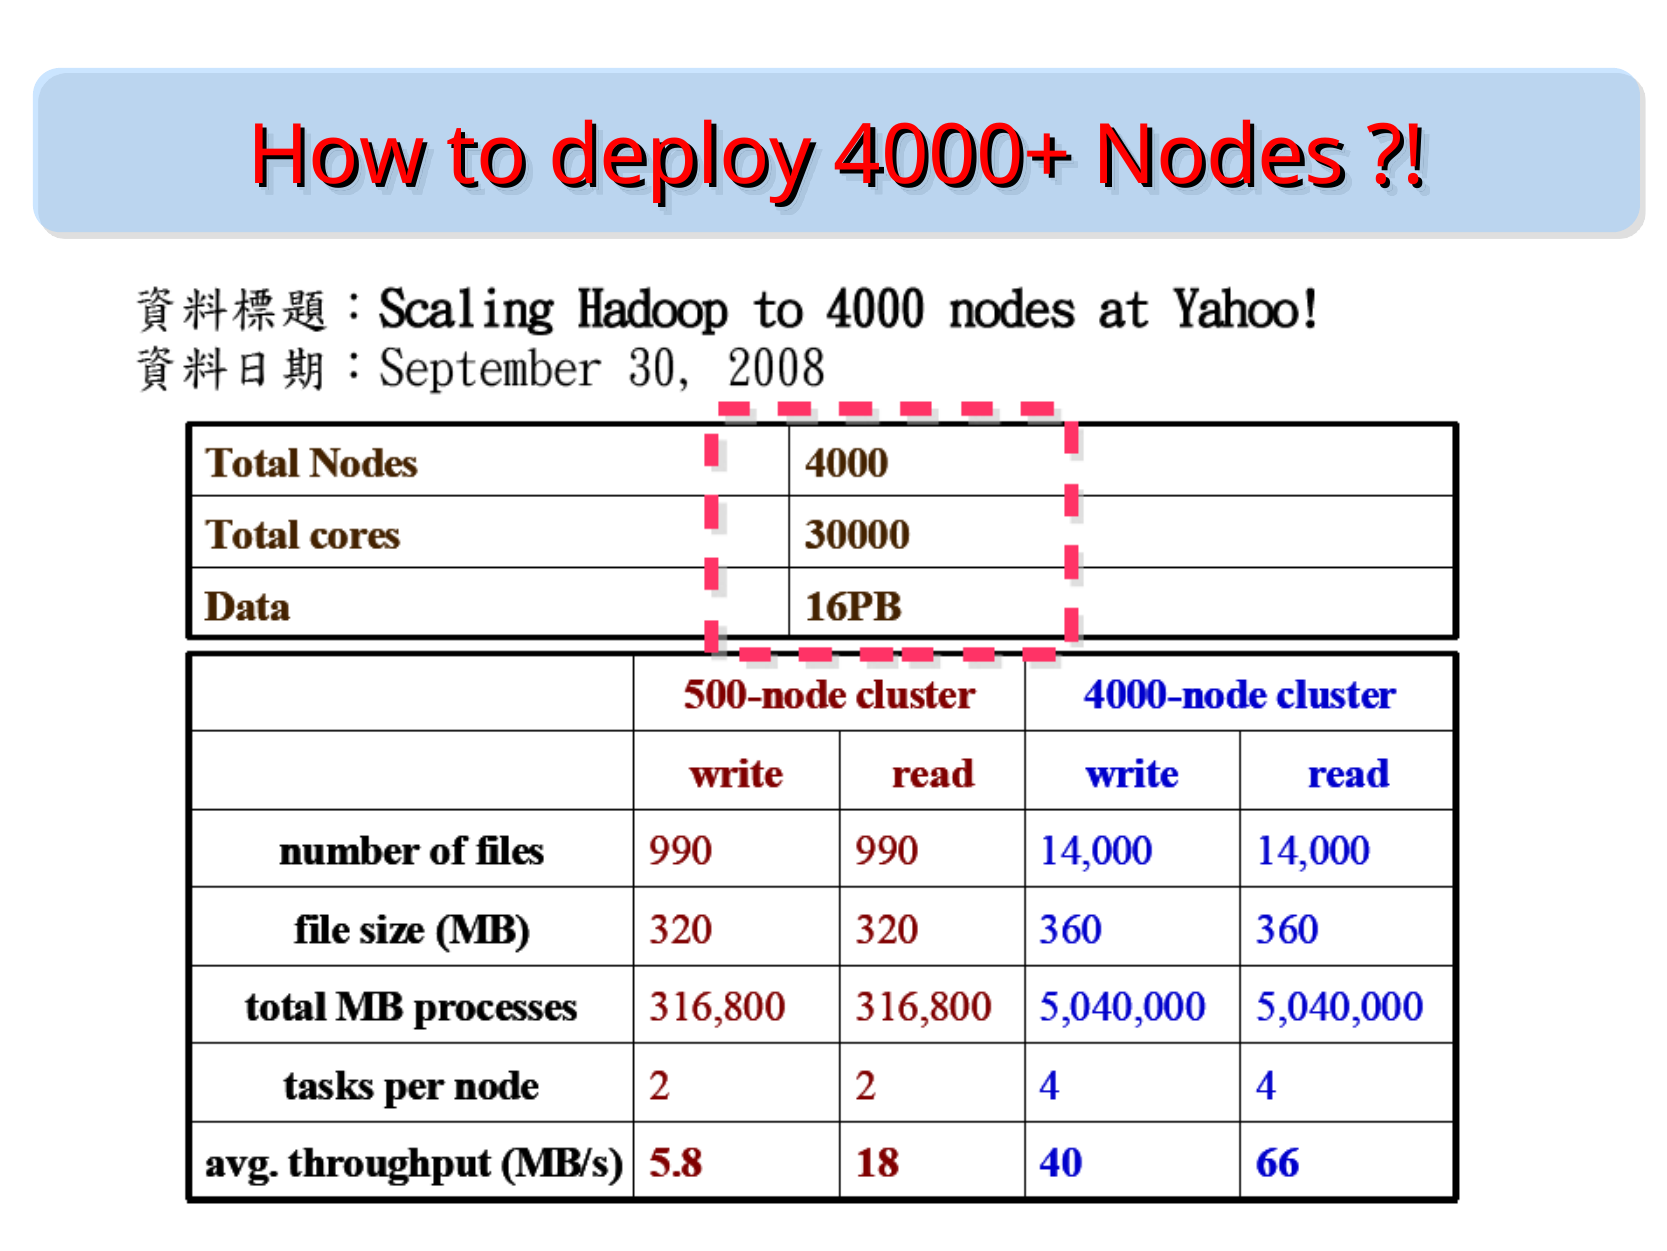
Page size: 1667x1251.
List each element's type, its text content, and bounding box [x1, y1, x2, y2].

picture [100, 253, 1500, 1220]
text_box How to deploy 4000+ Nodes ?! [32, 67, 1640, 233]
